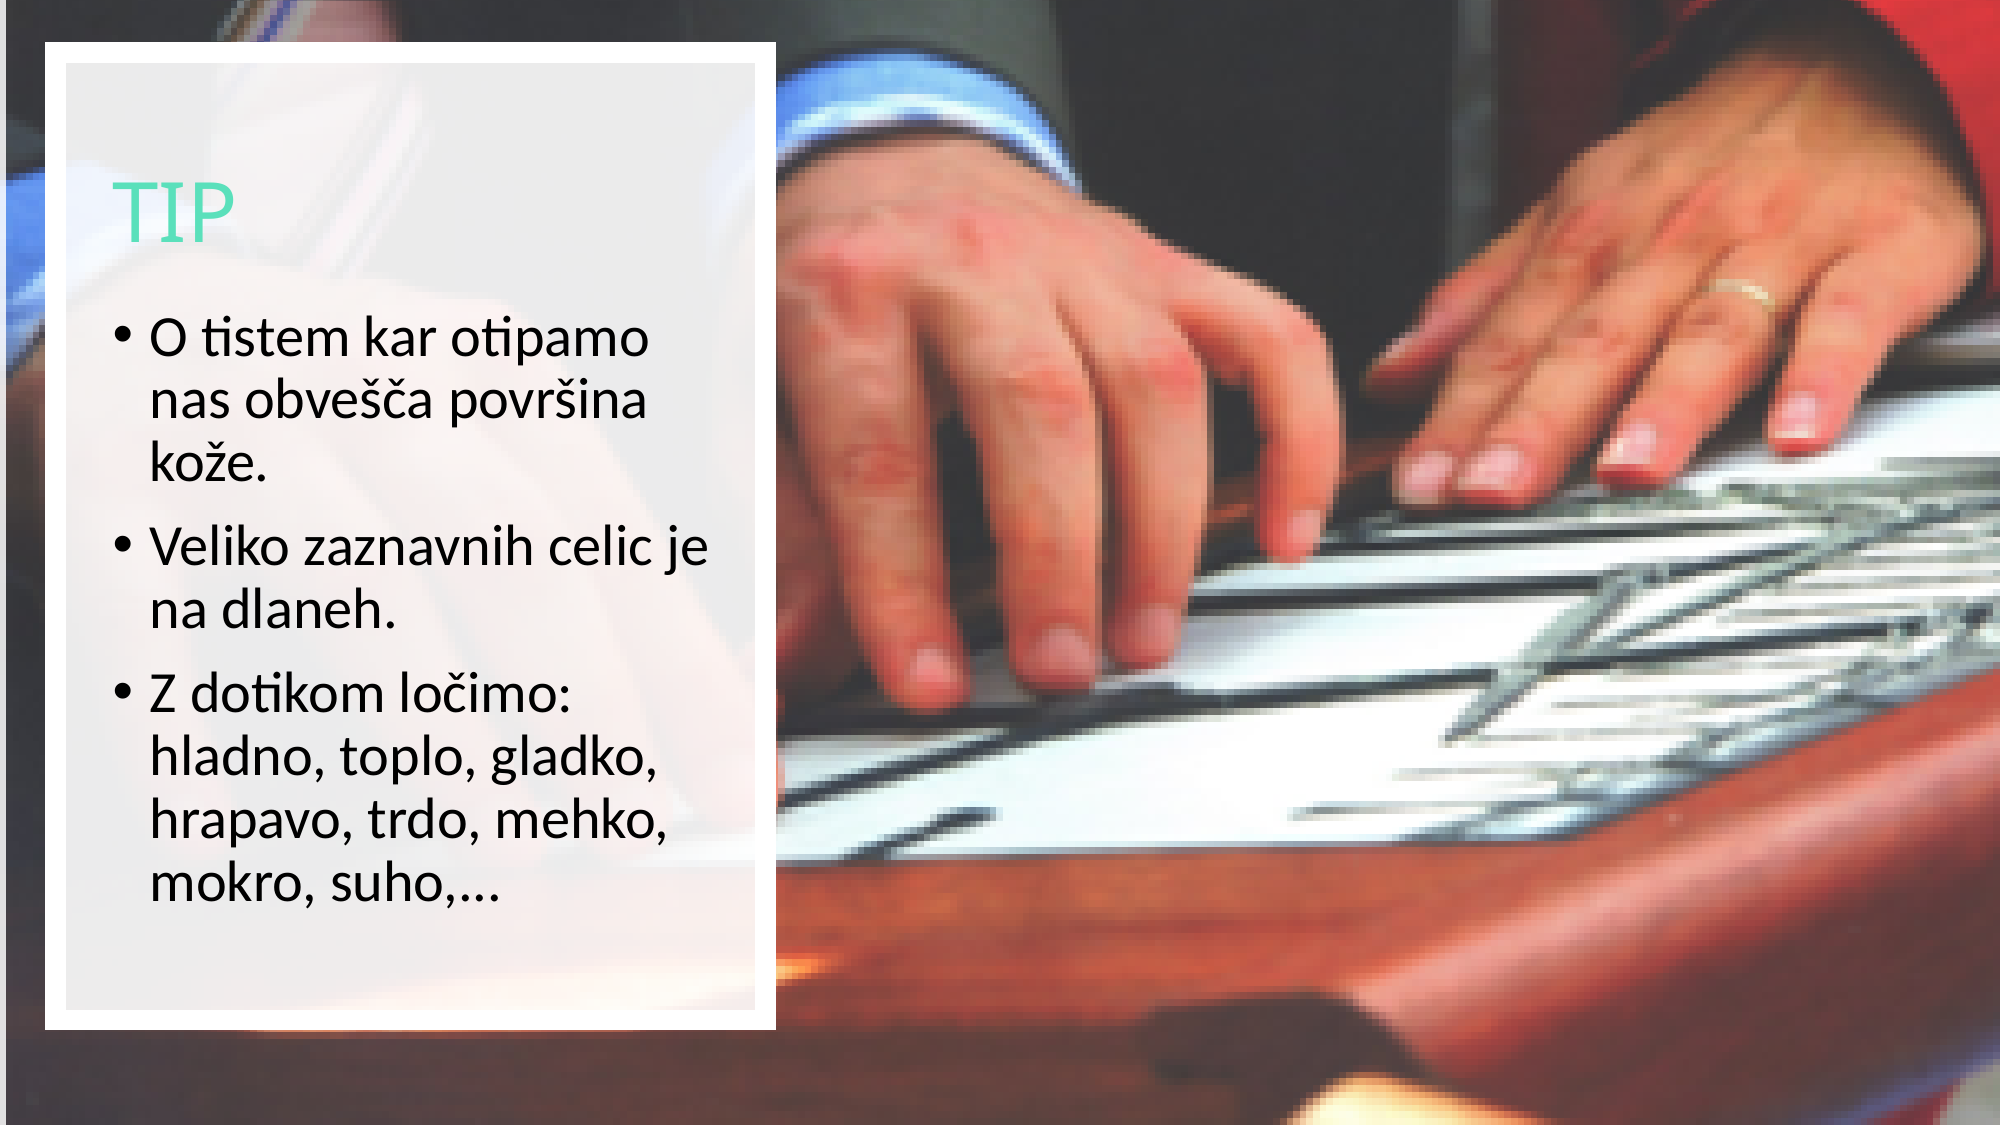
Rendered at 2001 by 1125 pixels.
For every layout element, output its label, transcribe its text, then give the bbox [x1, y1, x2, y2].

title TIP [97, 104, 715, 298]
text_box [55, 52, 766, 1020]
picture [0, 0, 2000, 1125]
list O tistem kar otipamo nas obvešča površina kože. Veliko zaznavnih celic je na dlaneh. Z dotikom ločimo: hladno, toplo, gladko, hrapavo, trdo, mehko, mokro, suho,... [97, 298, 744, 967]
